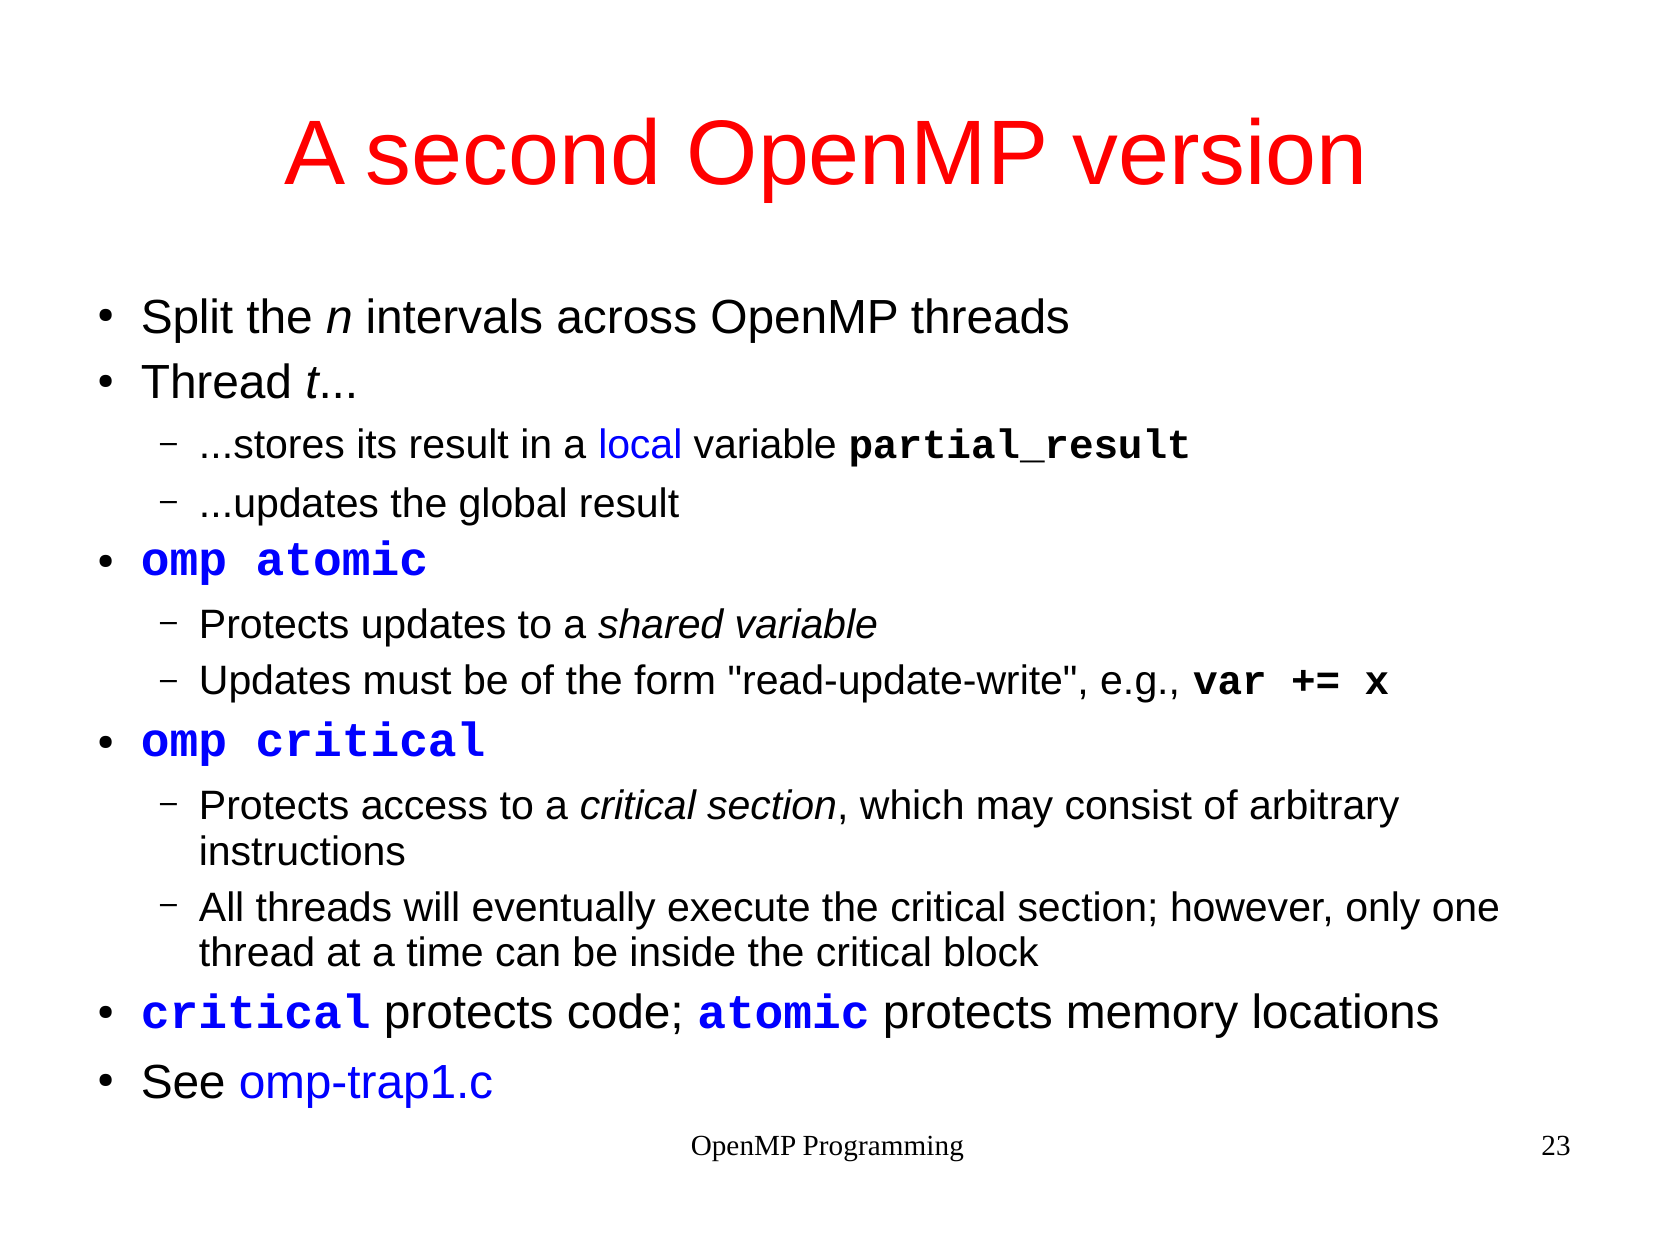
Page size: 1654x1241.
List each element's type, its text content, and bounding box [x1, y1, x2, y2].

title A second OpenMP version [82, 49, 1571, 257]
list Split the n intervals across OpenMP threads Thread t... ...stores its result in a local variable partial_result ...updates the global result omp atomic Protects updates to a shared variable Updates must be of the form "read-update-write", e.g., var += x omp critical Protects access to a critical section, which may consist of arbitrary instructions All threads will eventually execute the critical section; however, only one thread at a time can be inside the critical block critical protects code; atomic protects memory locations See omp-trap1.c [82, 290, 1571, 1109]
